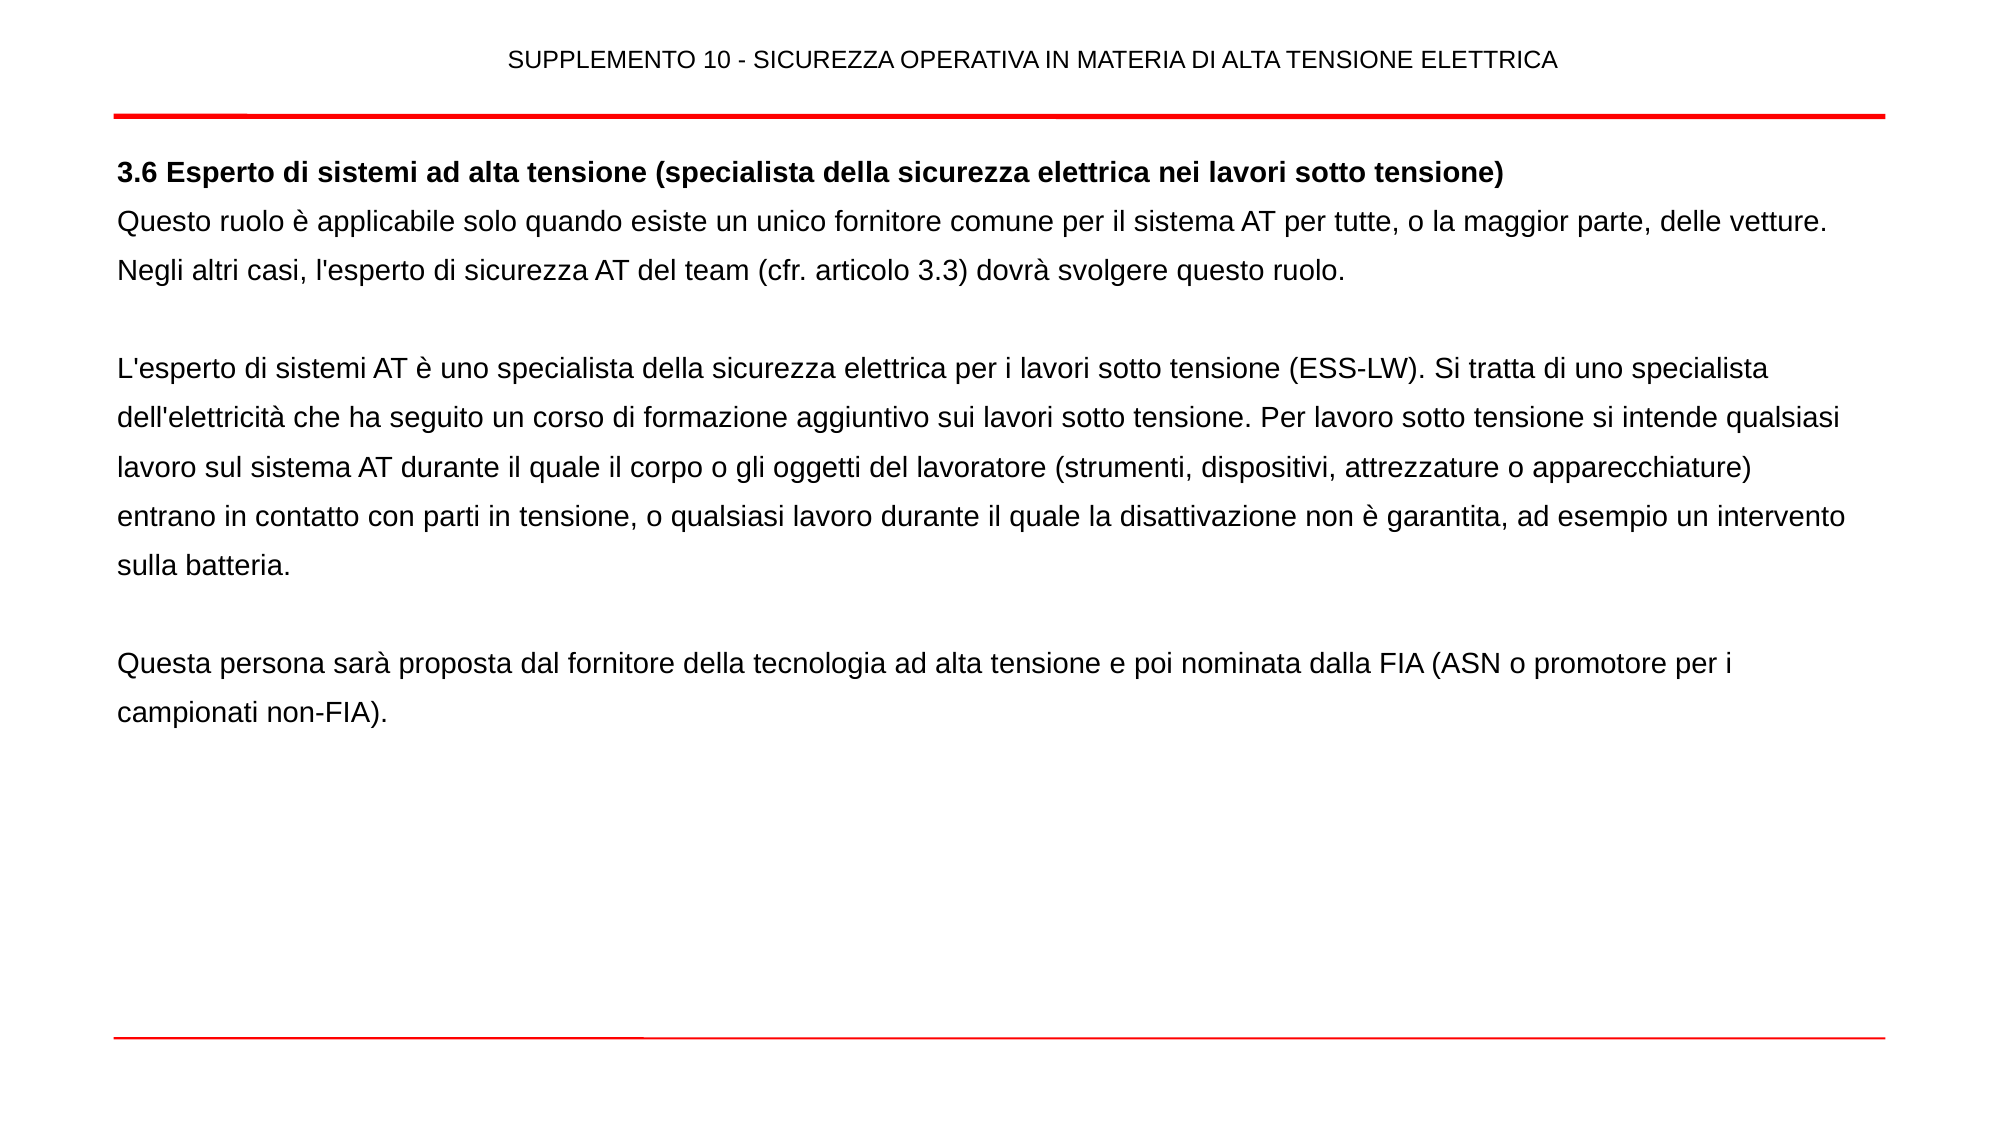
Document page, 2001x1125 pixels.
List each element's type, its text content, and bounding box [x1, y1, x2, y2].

text_box 3.6 Esperto di sistemi ad alta tensione (specialista della sicurezza elettrica nei lavori sotto tensione) Questo ruolo è applicabile solo quando esiste un unico fornitore comune per il sistema AT per tutte, o la maggior parte, delle vetture. Negli altri casi, l'esperto di sicurezza AT del team (cfr. articolo 3.3) dovrà svolgere questo ruolo. L'esperto di sistemi AT è uno specialista della sicurezza elettrica per i lavori sotto tensione (ESS-LW). Si tratta di uno specialista dell'elettricità che ha seguito un corso di formazione aggiuntivo sui lavori sotto tensione. Per lavoro sotto tensione si intende qualsiasi lavoro sul sistema AT durante il quale il corpo o gli oggetti del lavoratore (strumenti, dispositivi, attrezzature o apparecchiature) entrano in contatto con parti in tensione, o qualsiasi lavoro durante il quale la disattivazione non è garantita, ad esempio un intervento sulla batteria. Questa persona sarà proposta dal fornitore della tecnologia ad alta tensione e poi nominata dalla FIA (ASN o promotore per i campionati non-FIA). [102, 132, 1875, 737]
text_box SUPPLEMENTO 10 - SICUREZZA OPERATIVA IN MATERIA DI ALTA TENSIONE ELETTRICA [173, 38, 1895, 82]
